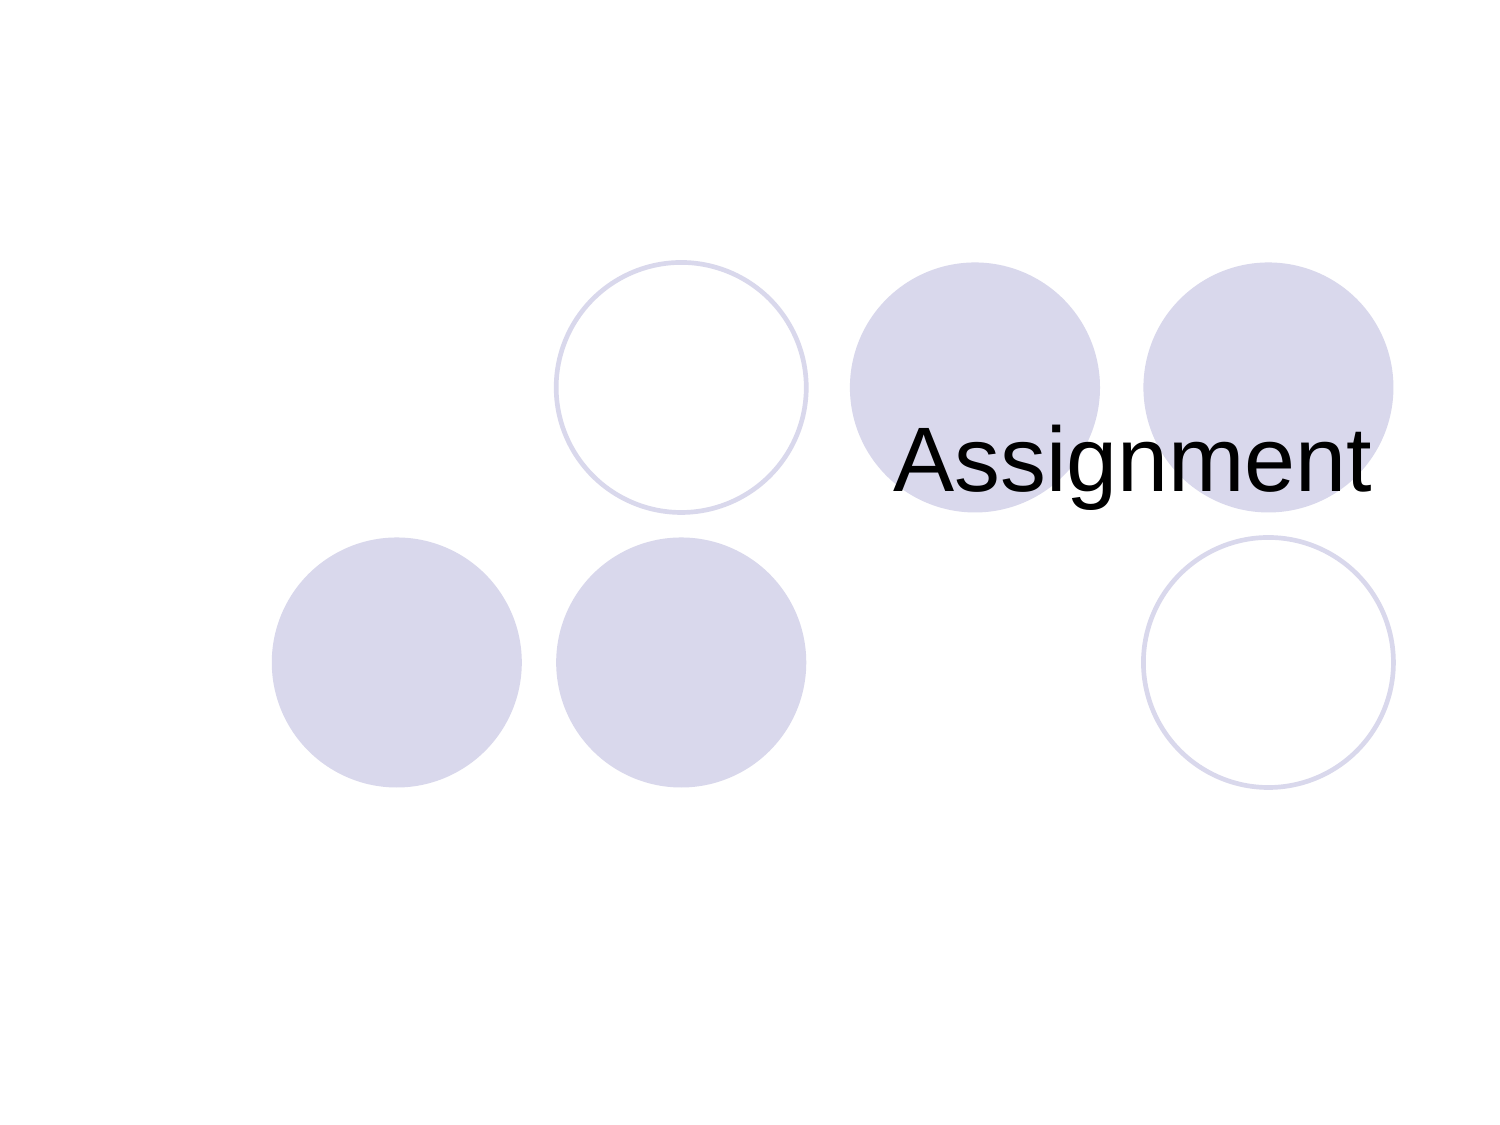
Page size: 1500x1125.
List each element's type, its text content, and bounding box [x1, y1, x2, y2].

title Assignment [112, 199, 1388, 518]
